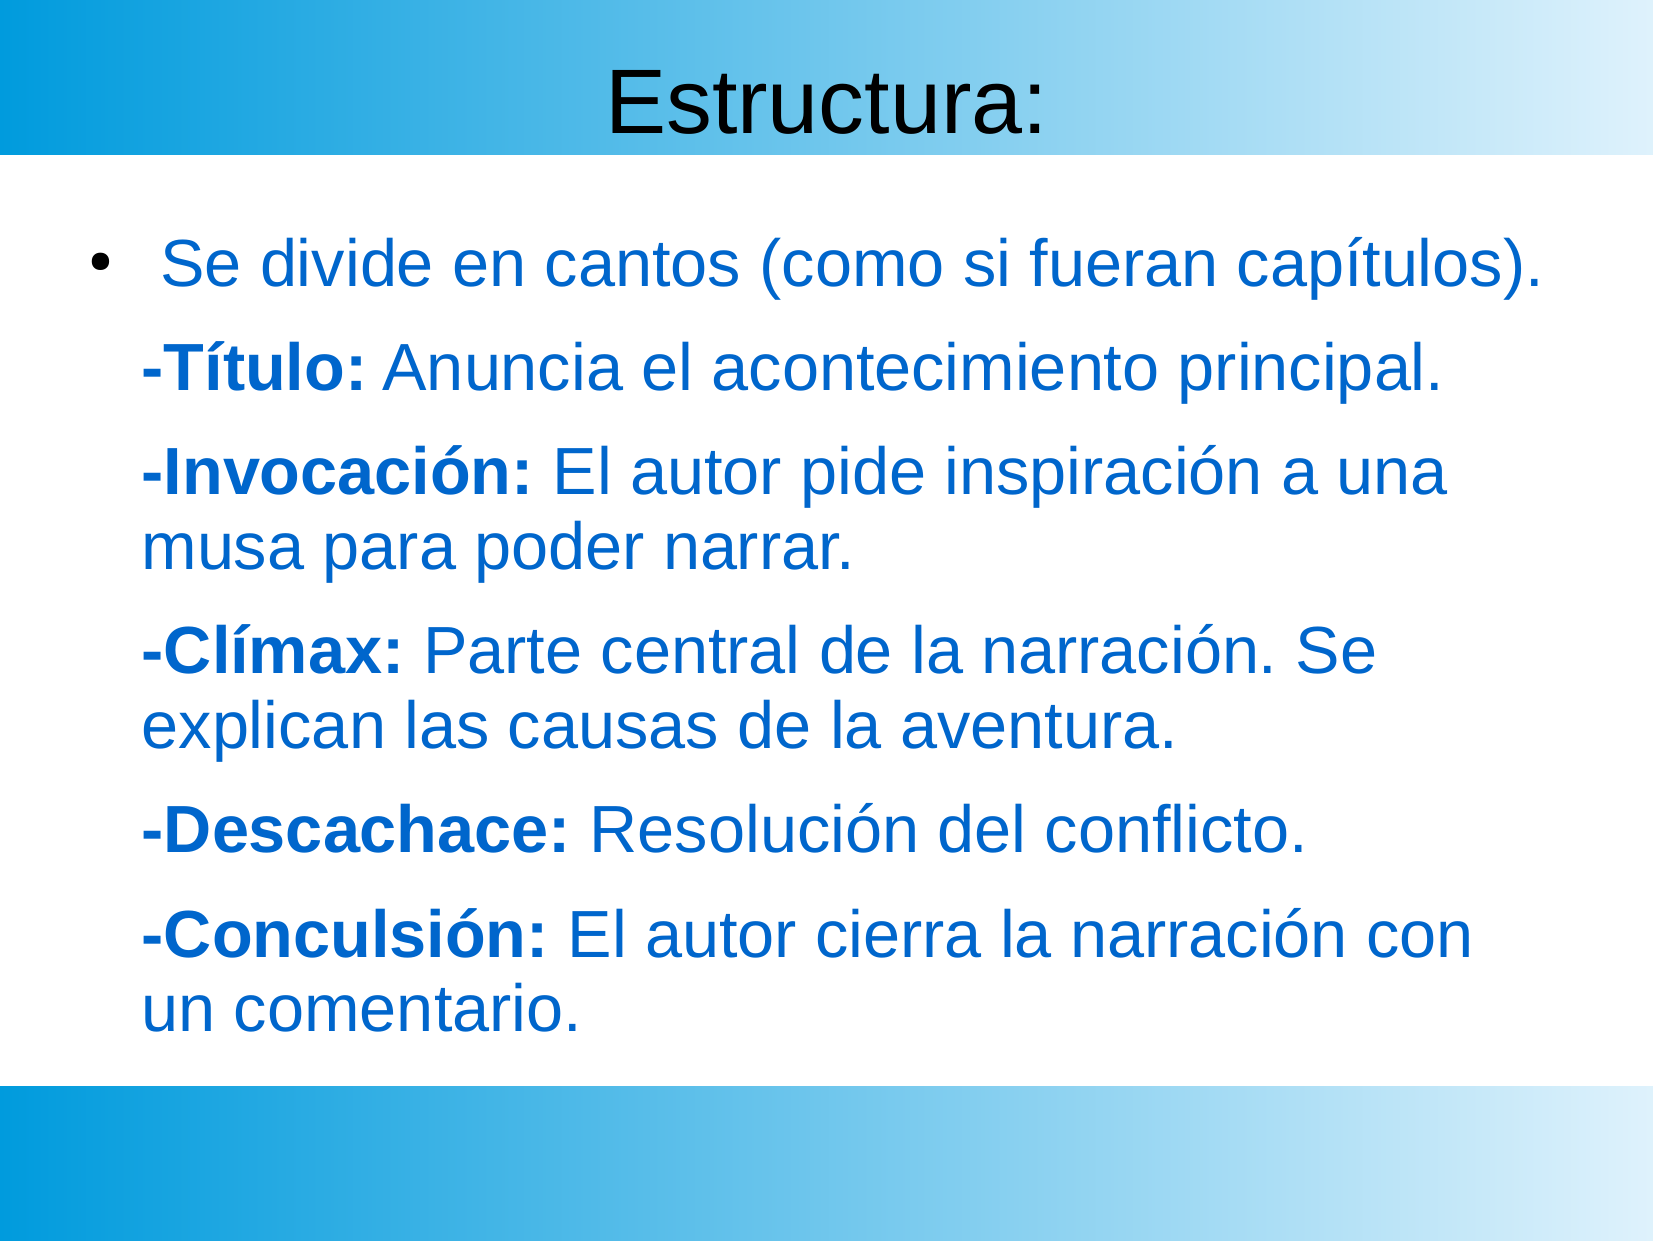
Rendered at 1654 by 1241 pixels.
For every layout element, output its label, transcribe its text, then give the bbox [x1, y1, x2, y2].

list Se divide en cantos (como si fueran capítulos). -Título: Anuncia el acontecimiento principal. -Invocación: El autor pide inspiración a una musa para poder narrar. -Clímax: Parte central de la narración. Se explican las causas de la aventura. -Descachace: Resolución del conflicto. -Conculsión: El autor cierra la narración con un comentario. [70, 225, 1559, 945]
title Estructura: [82, 49, 1571, 155]
